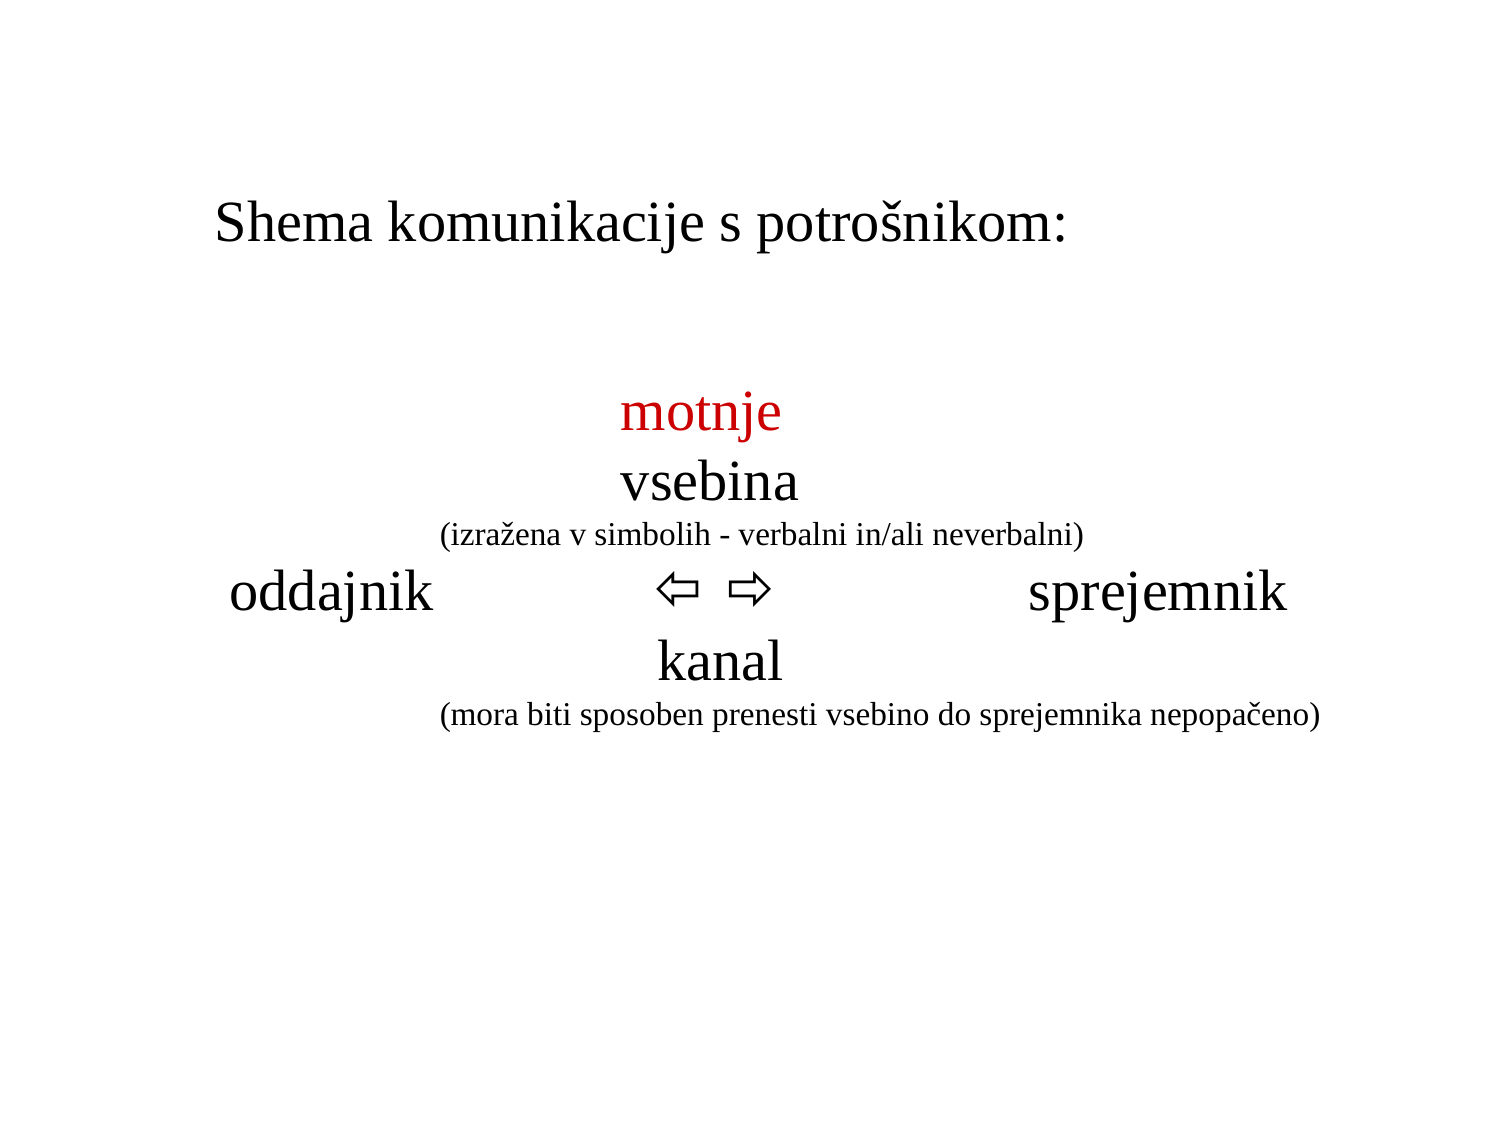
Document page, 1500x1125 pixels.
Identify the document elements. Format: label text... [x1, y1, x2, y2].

text_box Shema komunikacije s potrošnikom: motnje vsebina (izražena v simbolih - verbalni in/ali neverbalni) oddajnik   sprejemnik kanal (mora biti sposoben prenesti vsebino do sprejemnika nepopačeno) [200, 174, 1401, 880]
